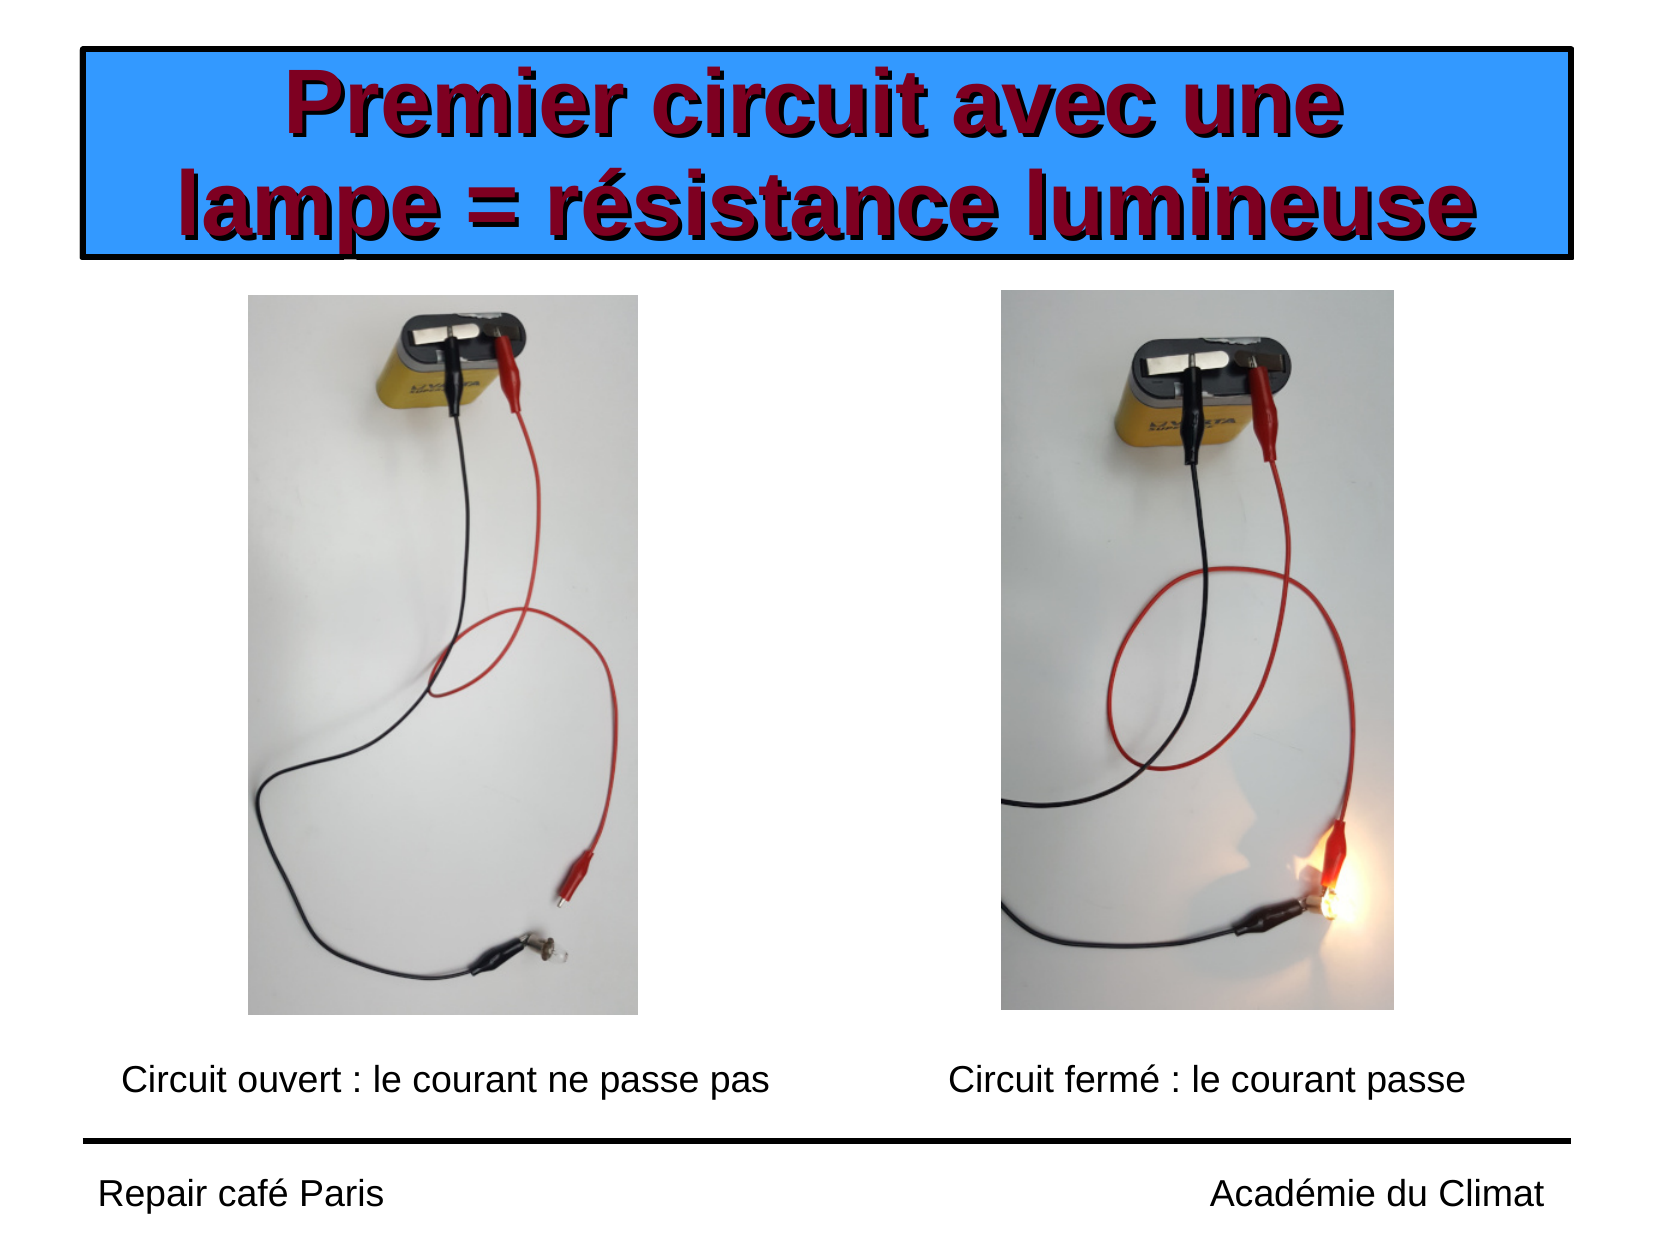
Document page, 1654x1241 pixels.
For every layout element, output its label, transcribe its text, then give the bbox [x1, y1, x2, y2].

picture [248, 295, 638, 1015]
picture [1001, 290, 1394, 1010]
text_box Circuit ouvert : le courant ne passe pas [106, 1051, 786, 1108]
text_box Repair café Paris Académie du Climat [82, 1164, 1571, 1222]
title Premier circuit avec une lampe = résistance lumineuse [82, 49, 1571, 257]
text_box Circuit fermé : le courant passe [933, 1051, 1482, 1108]
